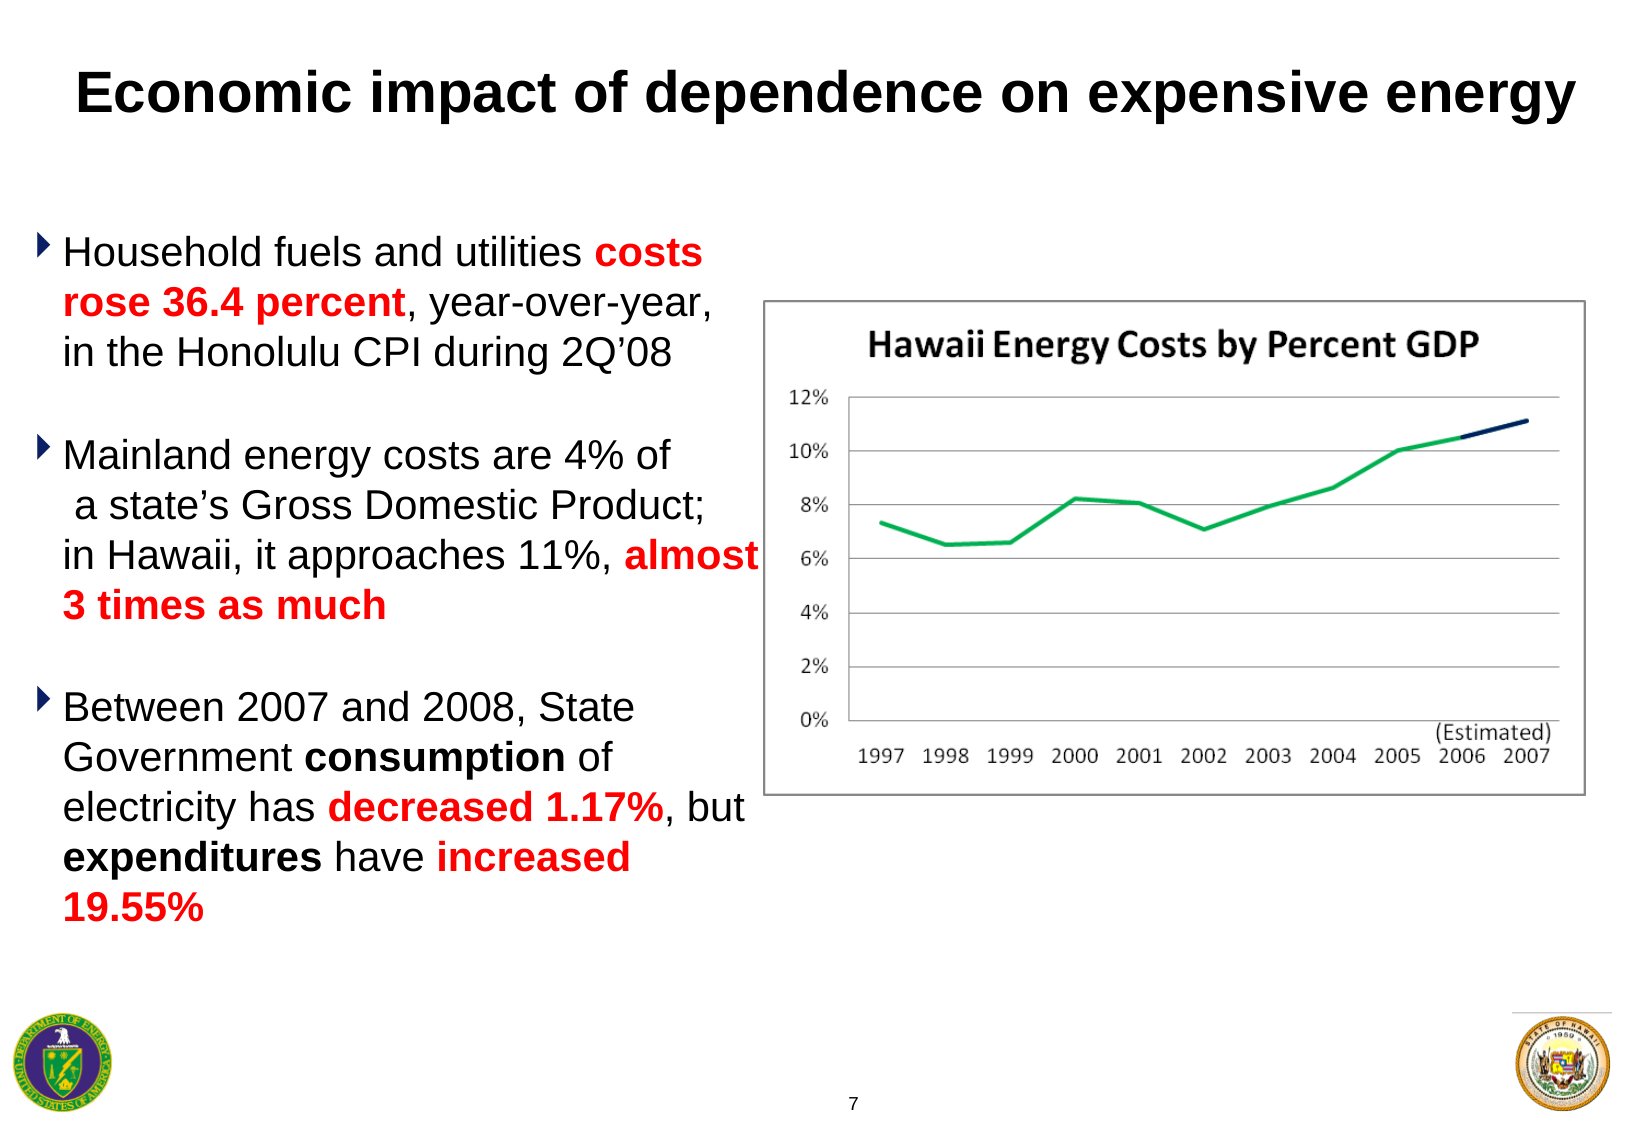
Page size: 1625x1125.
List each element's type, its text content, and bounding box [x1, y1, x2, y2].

picture [12, 1012, 113, 1113]
title Economic impact of dependence on expensive energy [74, 62, 1600, 200]
list Household fuels and utilities costs rose 36.4 percent, year-over-year, in the Honolulu CPI during 2Q’08 Mainland energy costs are 4% of a state’s Gross Domestic Product; in Hawaii, it approaches 11%, almost 3 times as much Between 2007 and 2008, State Government consumption of electricity has decreased 1.17%, but expenditures have increased 19.55% [24, 224, 775, 988]
picture [1512, 1012, 1612, 1113]
picture [762, 299, 1587, 797]
